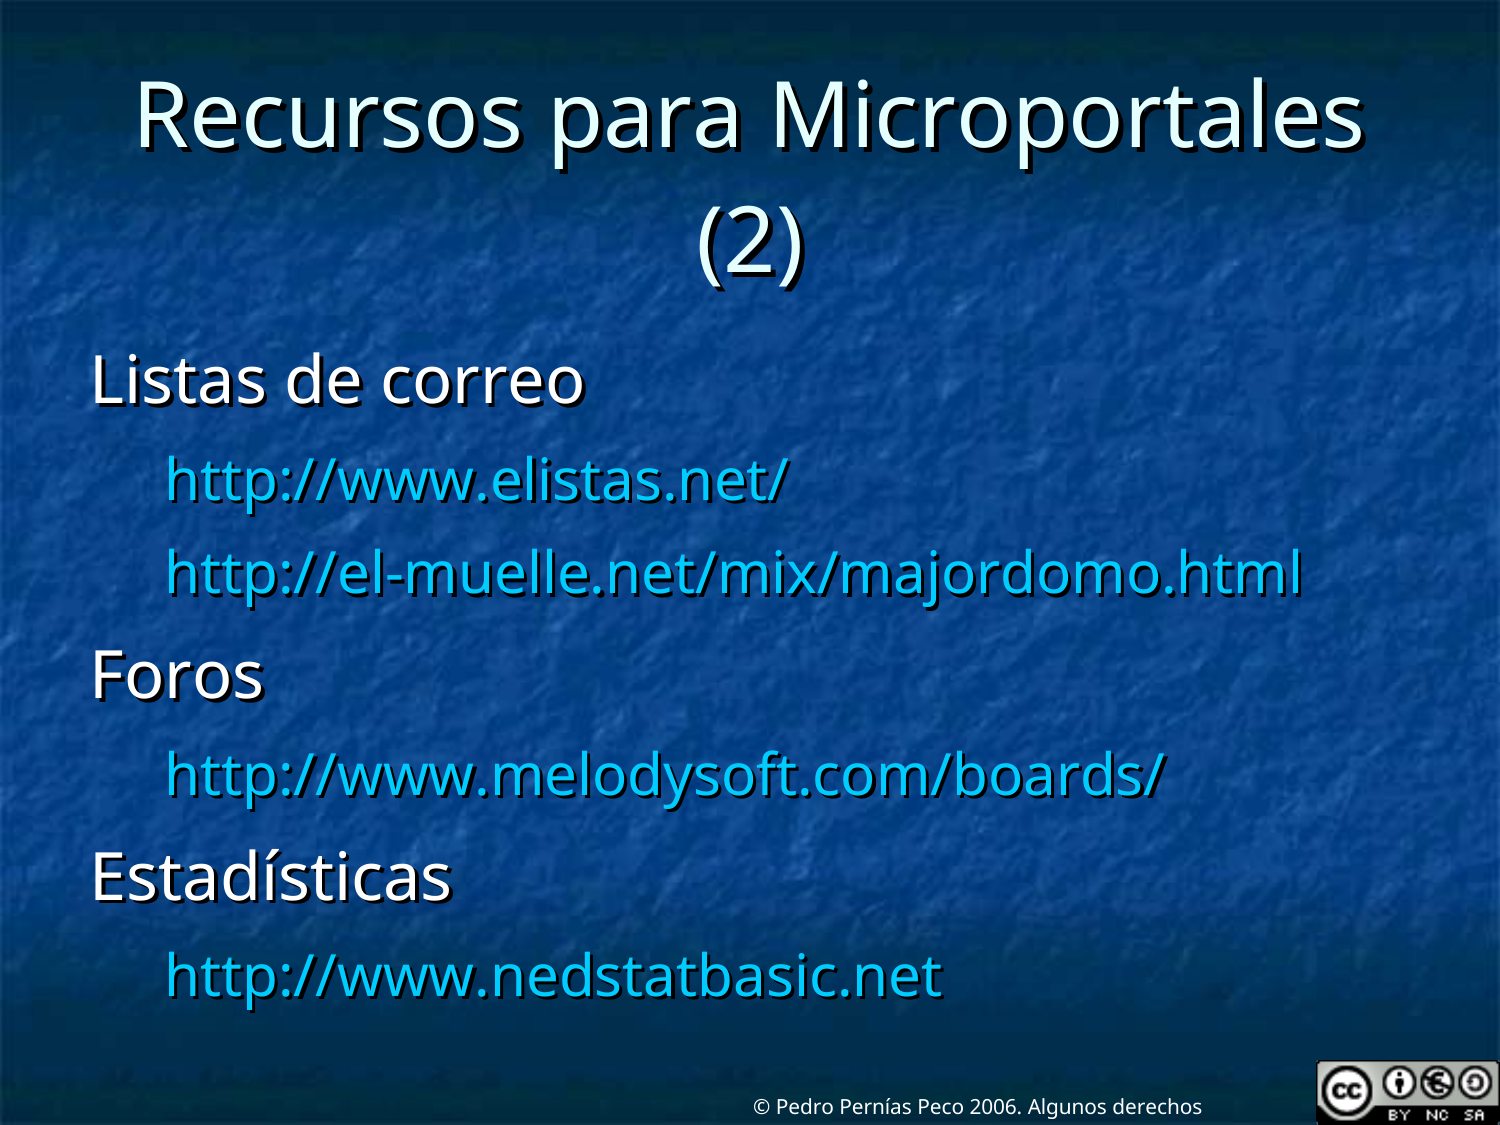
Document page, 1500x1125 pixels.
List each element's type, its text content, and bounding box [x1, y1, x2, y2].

picture [0, 0, 1500, 1125]
list Listas de correo http://www.elistas.net/ http://el-muelle.net/mix/majordomo.html Foros http://www.melodysoft.com/boards/ Estadísticas http://www.nedstatbasic.net [75, 324, 1426, 1076]
title Recursos para Microportales (2) [75, 62, 1426, 288]
picture [1182, 1104, 1189, 1113]
